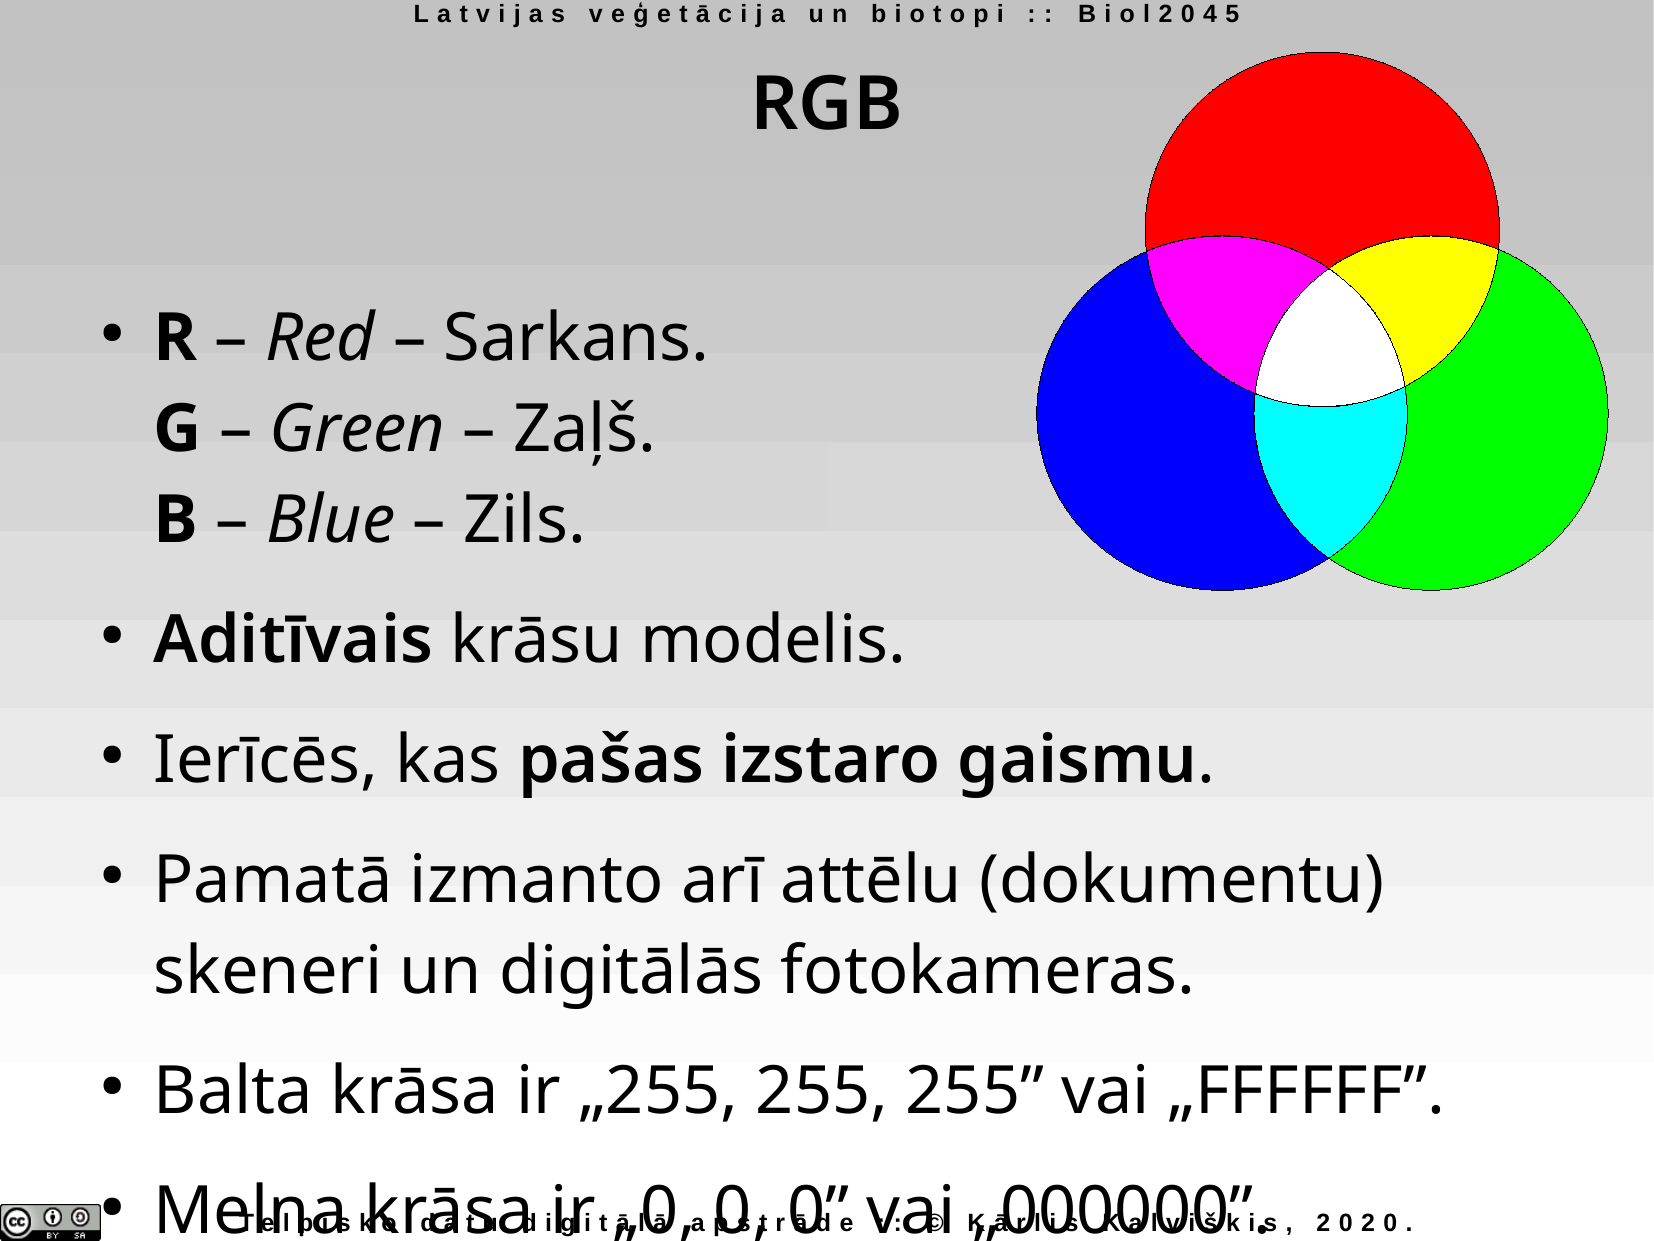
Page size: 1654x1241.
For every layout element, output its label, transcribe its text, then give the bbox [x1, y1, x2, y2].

text_box [1036, 52, 1609, 591]
title RGB [29, 49, 1625, 258]
list R – Red – Sarkans. G – Green – Zaļš. B – Blue – Zils. Aditīvais krāsu modelis. Ierīcēs, kas pašas izstaro gaismu. Pamatā izmanto arī attēlu (dokumentu) skeneri un digitālās fotokameras. Balta krāsa ir „255, 255, 255” vai „FFFFFF”. Melna krāsa ir „0, 0, 0” vai „000000”. [82, 289, 1571, 1163]
picture [0, 0, 1654, 1241]
picture [1009, 1190, 1029, 1228]
picture [619, 1230, 629, 1241]
